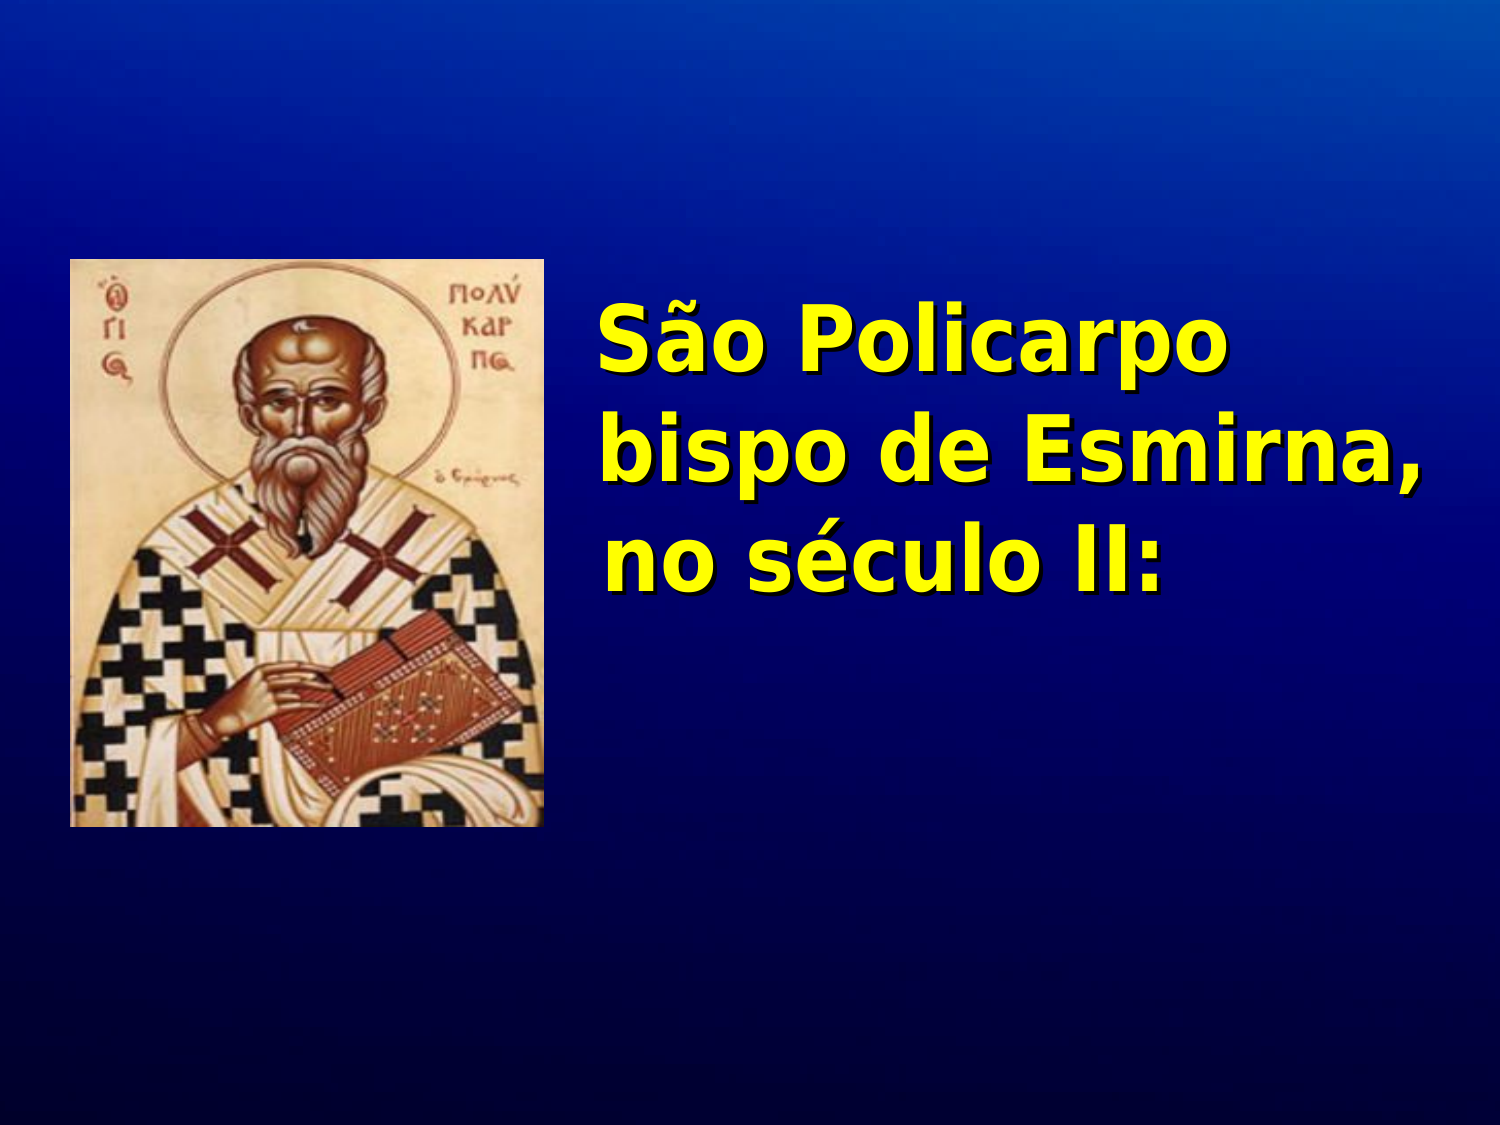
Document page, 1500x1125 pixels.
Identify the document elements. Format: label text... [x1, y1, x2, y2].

text_box São Policarpo bispo de Esmirna, no século II: [92, 165, 1453, 1040]
picture [0, 0, 1500, 1125]
